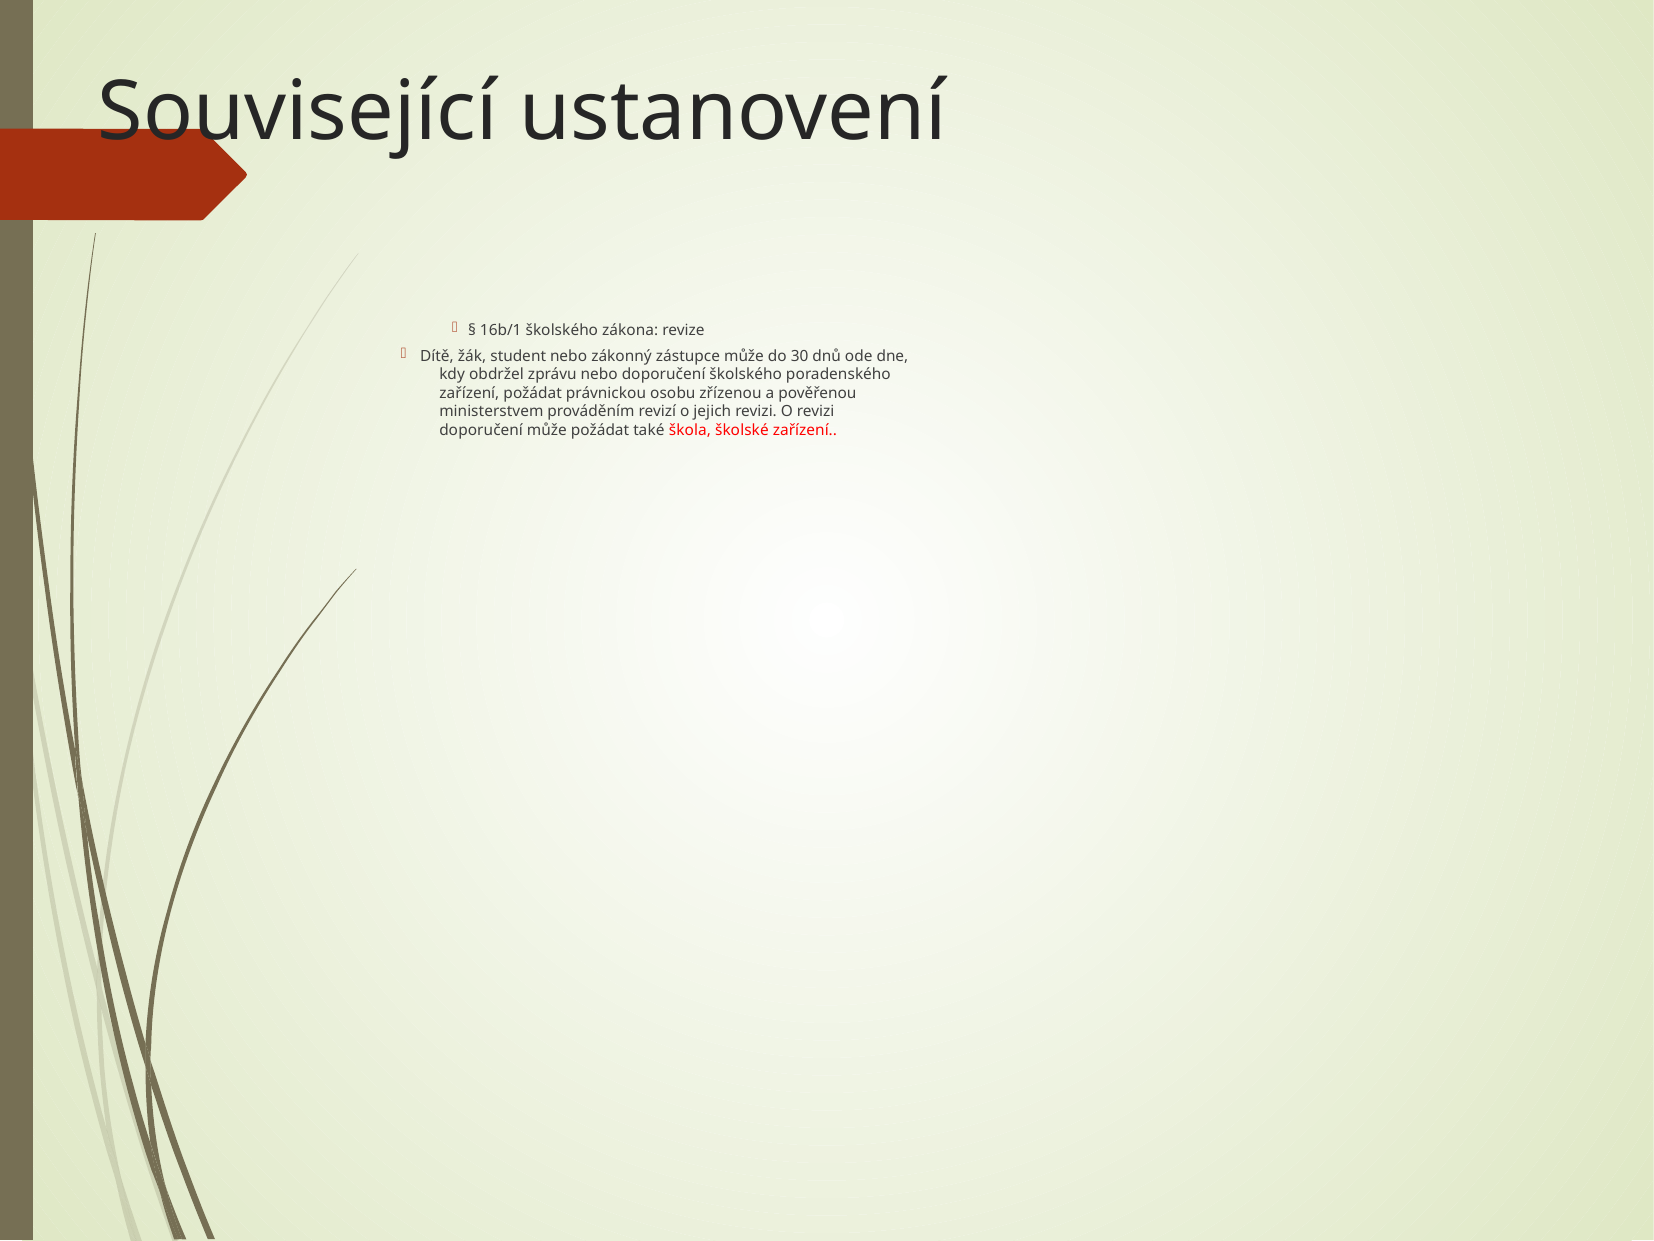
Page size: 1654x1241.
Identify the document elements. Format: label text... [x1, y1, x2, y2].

title Související ustanovení [165, 65, 1654, 273]
list § 16b/1 školského zákona: revize Dítě, žák, student nebo zákonný zástupce může do 30 dnů ode dne, kdy obdržel zprávu nebo doporučení školského poradenského zařízení, požádat právnickou osobu zřízenou a pověřenou ministerstvem prováděním revizí o jejich revizi. O revizi doporučení může požádat také škola, školské zařízení.. [76, 272, 1565, 992]
